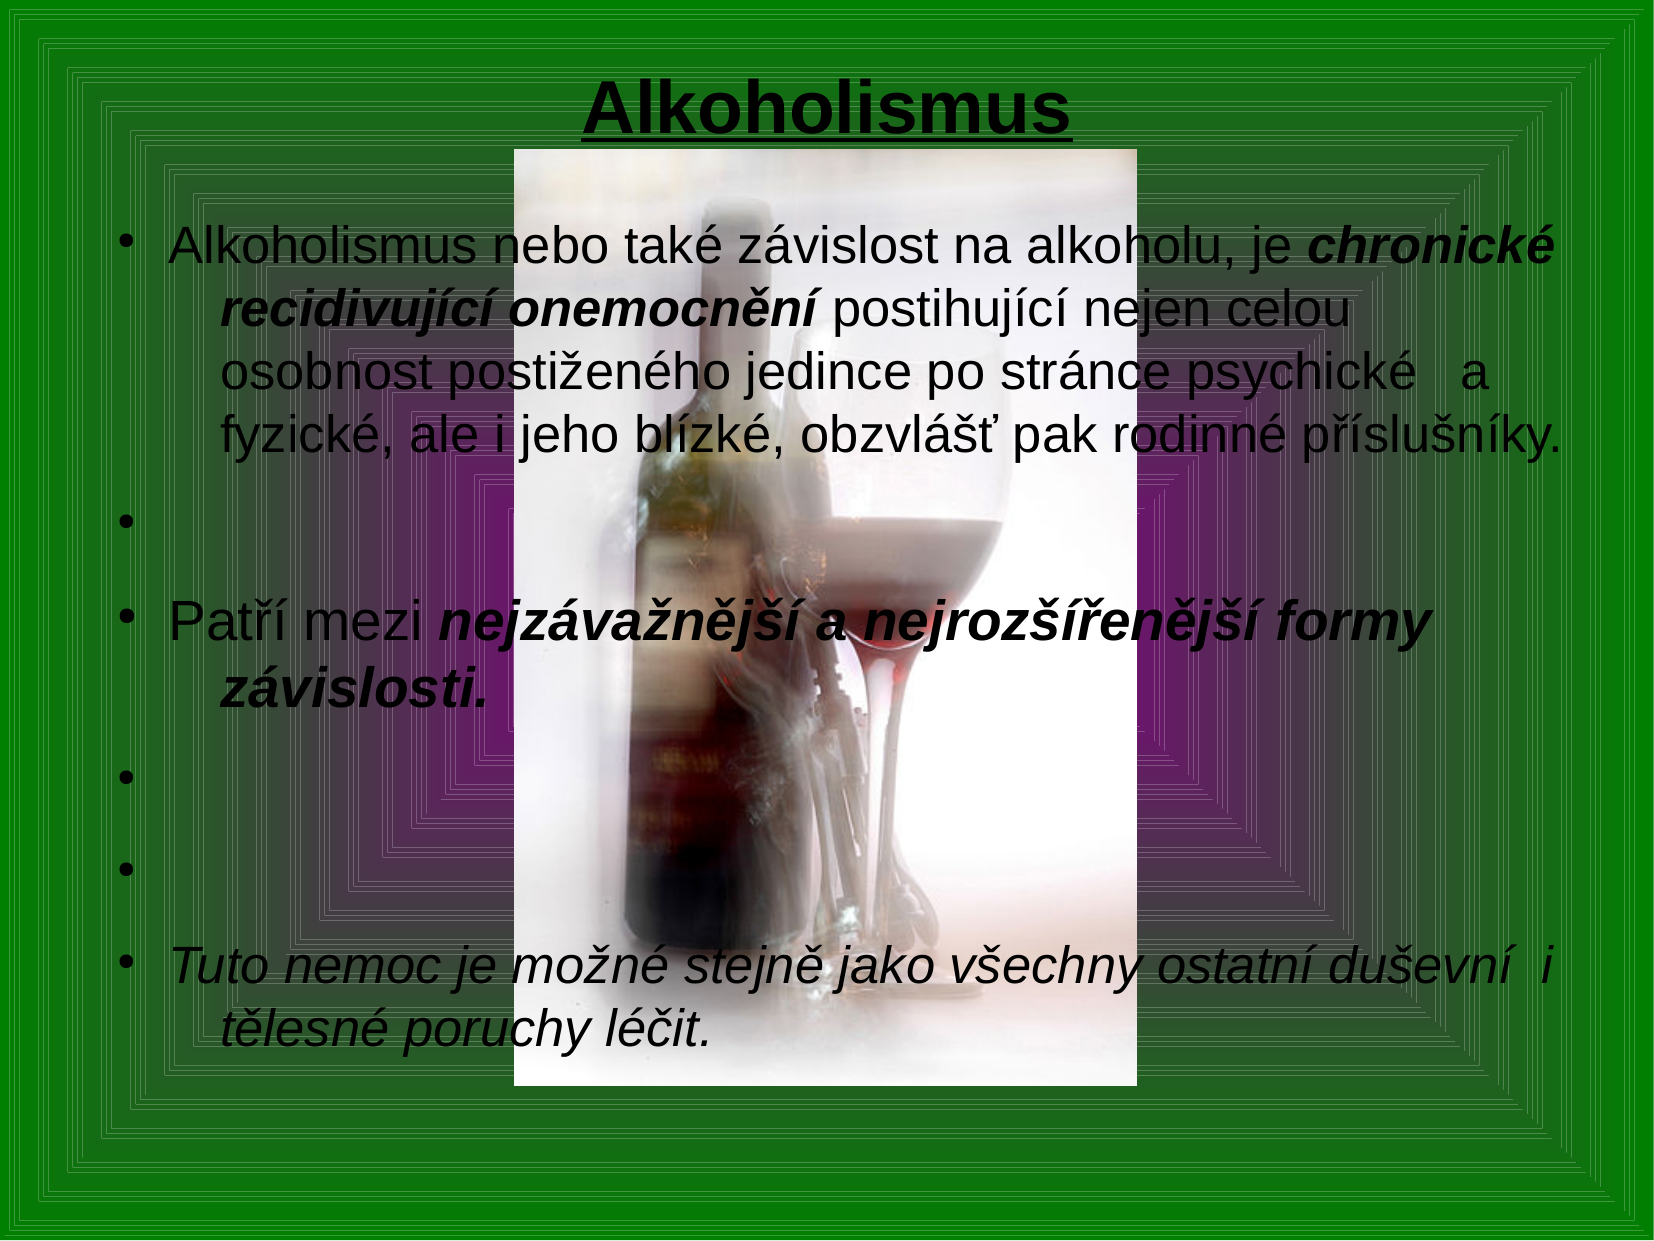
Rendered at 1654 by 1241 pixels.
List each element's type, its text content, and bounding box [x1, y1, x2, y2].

title Alkoholismus [82, 0, 1571, 208]
list Alkoholismus nebo také závislost na alkoholu, je chronické recidivující onemocnění postihující nejen celou osobnost postiženého jedince po stránce psychické a fyzické, ale i jeho blízké, obzvlášť pak rodinné příslušníky. Patří mezi nejzávažnější a nejrozšířenější formy závislosti. Tuto nemoc je možné stejně jako všechny ostatní duševní i tělesné poruchy léčit. [82, 210, 1571, 1097]
